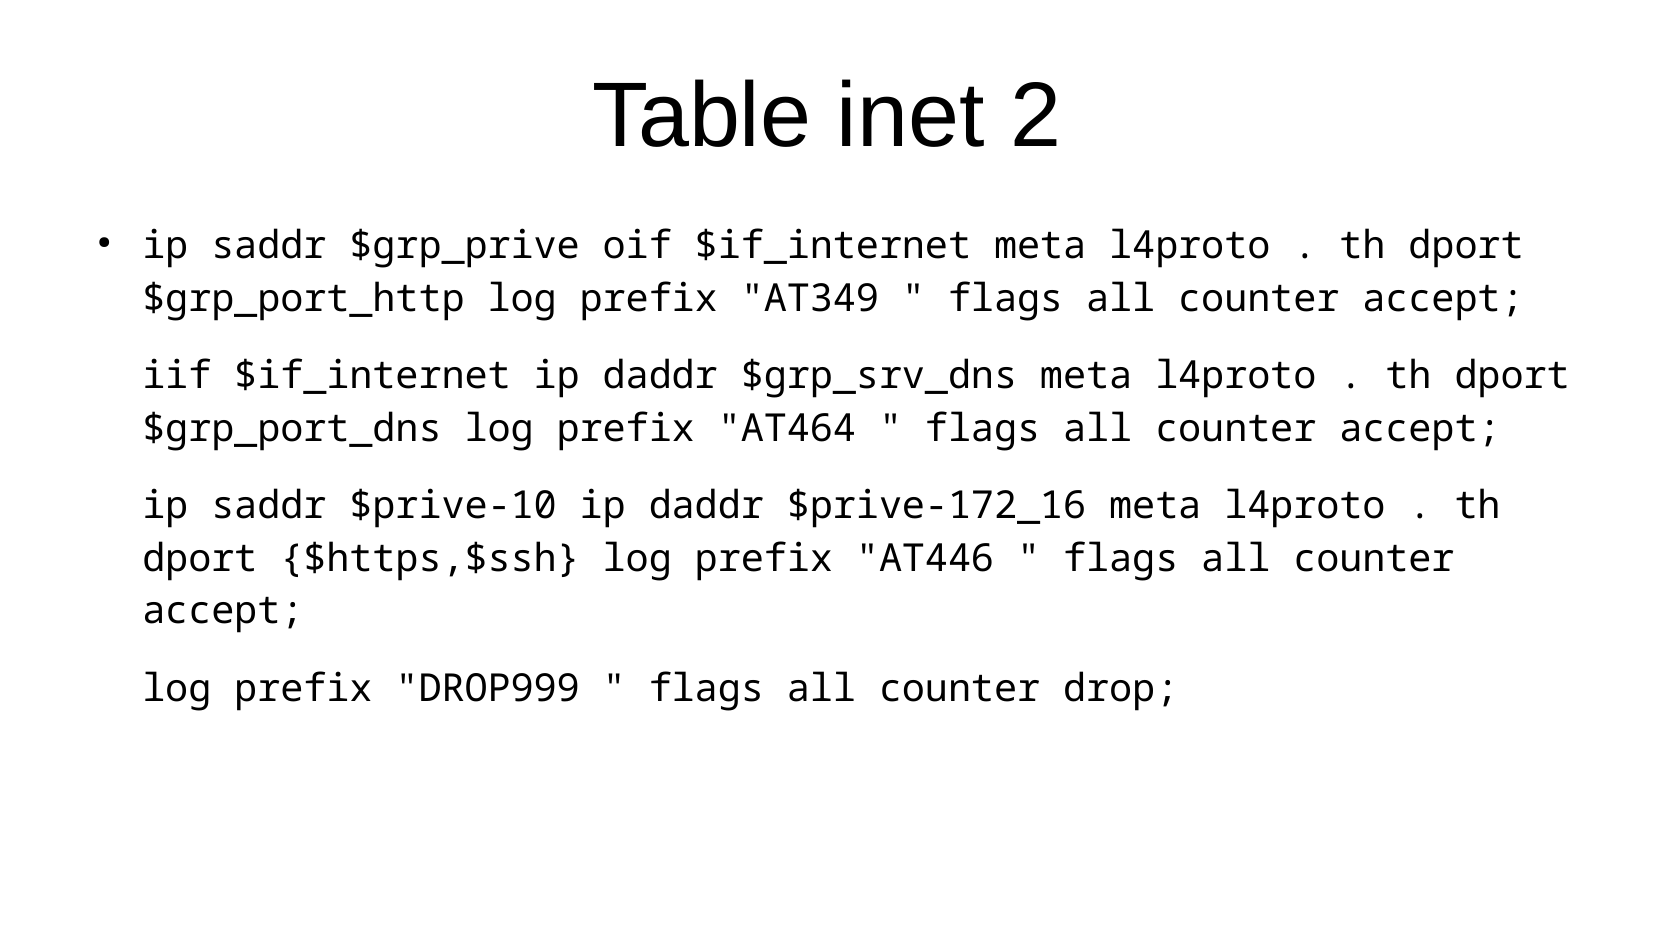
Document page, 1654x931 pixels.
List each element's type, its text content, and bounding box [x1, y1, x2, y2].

list ip saddr $grp_prive oif $if_internet meta l4proto . th dport $grp_port_http log prefix "AT349 " flags all counter accept; iif $if_internet ip daddr $grp_srv_dns meta l4proto . th dport $grp_port_dns log prefix "AT464 " flags all counter accept; ip saddr $prive-10 ip daddr $prive-172_16 meta l4proto . th dport {$https,$ssh} log prefix "AT446 " flags all counter accept; log prefix "DROP999 " flags all counter drop; [82, 217, 1571, 758]
title Table inet 2 [82, 37, 1571, 193]
